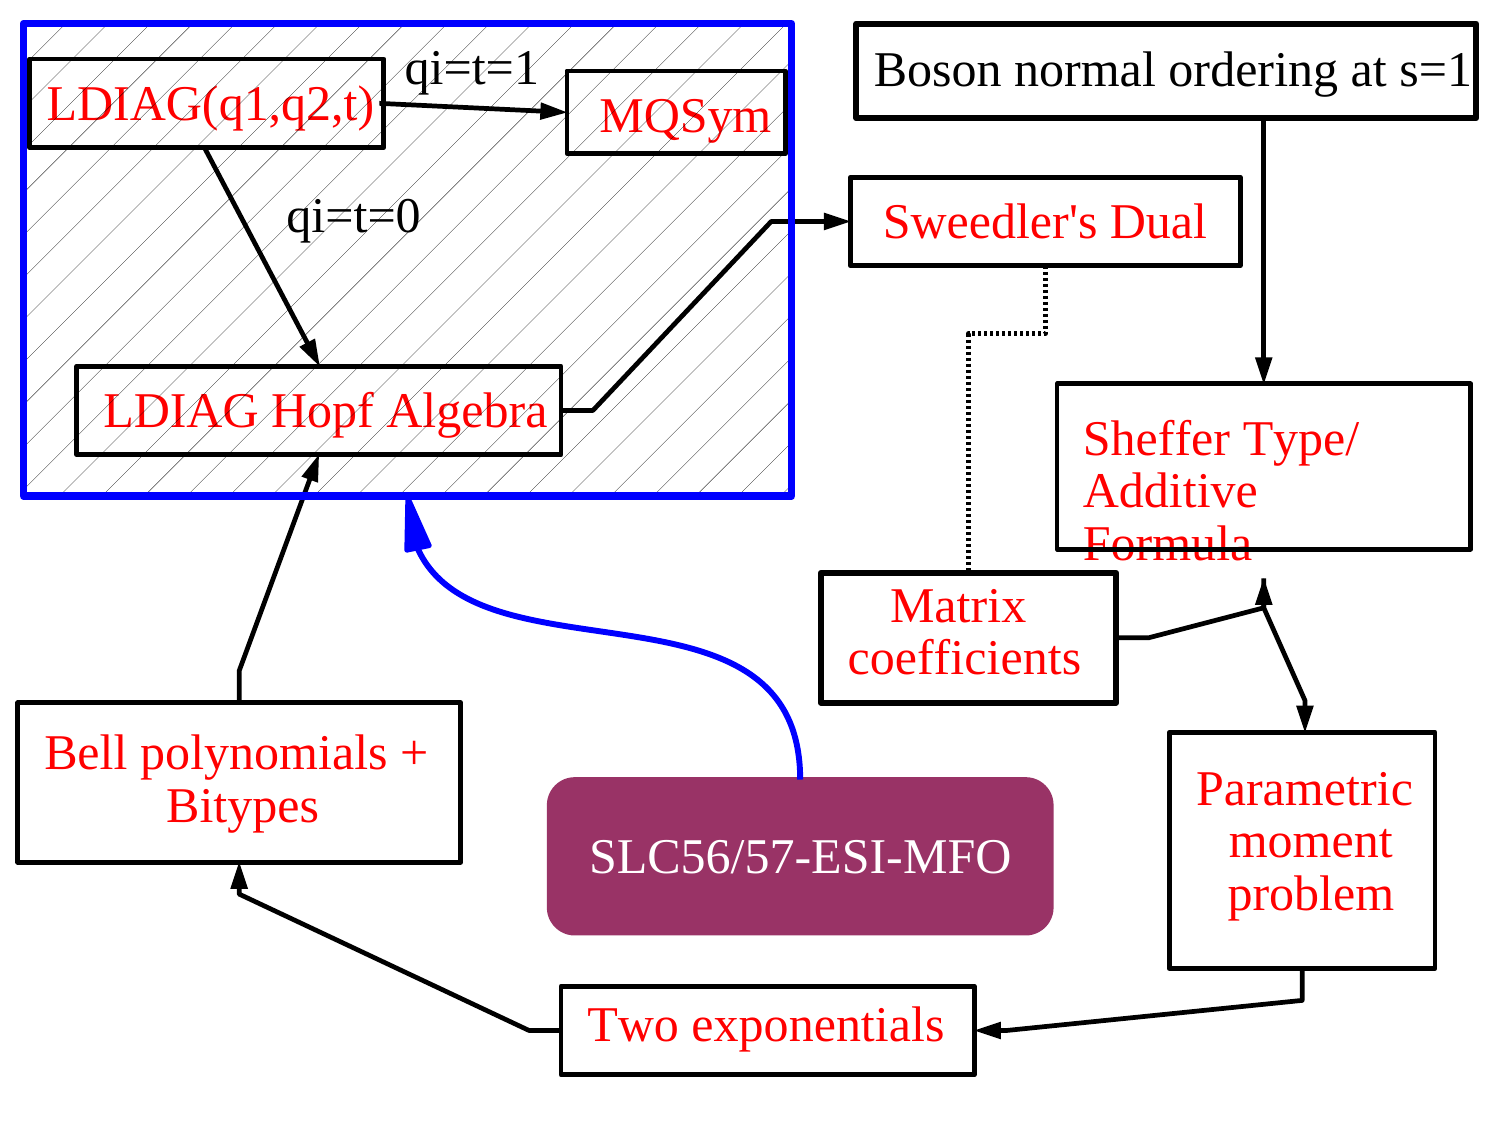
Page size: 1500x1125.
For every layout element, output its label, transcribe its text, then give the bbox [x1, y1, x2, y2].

text_box Matrix coefficients [832, 576, 1096, 698]
text_box Bell polynomials + Bitypes [29, 720, 456, 846]
text_box Sheffer Type/ Additive Formula [1068, 405, 1455, 539]
text_box Two exponentials [572, 992, 960, 1064]
text_box Parametric moment problem [1181, 755, 1433, 934]
text_box [23, 23, 792, 497]
text_box Sweedler's Dual [868, 188, 1235, 261]
text_box Boson normal ordering at s=1 [856, 23, 1477, 119]
text_box Parametric moment problem [1437, 755, 1441, 934]
text_box SLC56/57-ESI-MFO [549, 779, 1052, 934]
